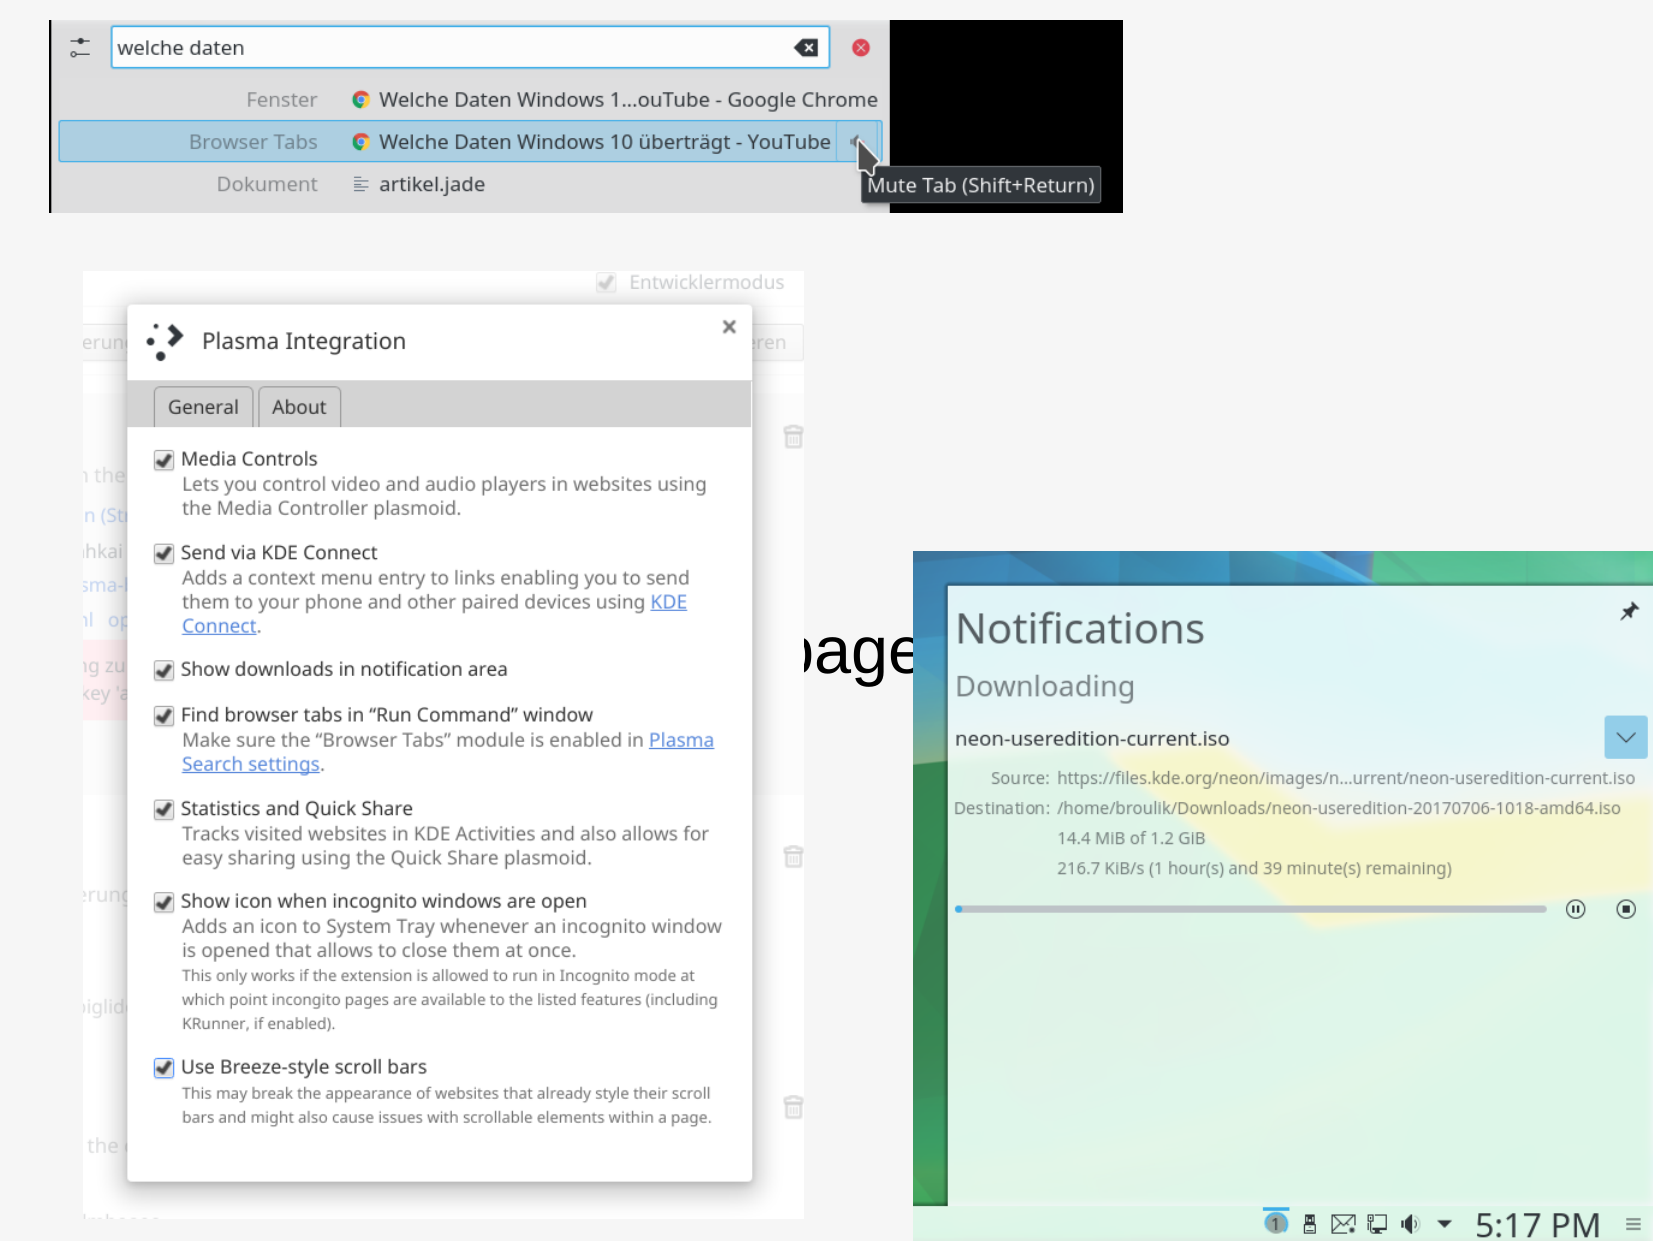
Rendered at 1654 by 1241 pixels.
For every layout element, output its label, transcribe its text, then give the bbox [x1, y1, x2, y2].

picture [83, 271, 804, 1219]
picture [49, 20, 1123, 213]
subtitle Design for full-page screenshots [804, 290, 1571, 1010]
picture [913, 551, 1653, 1241]
